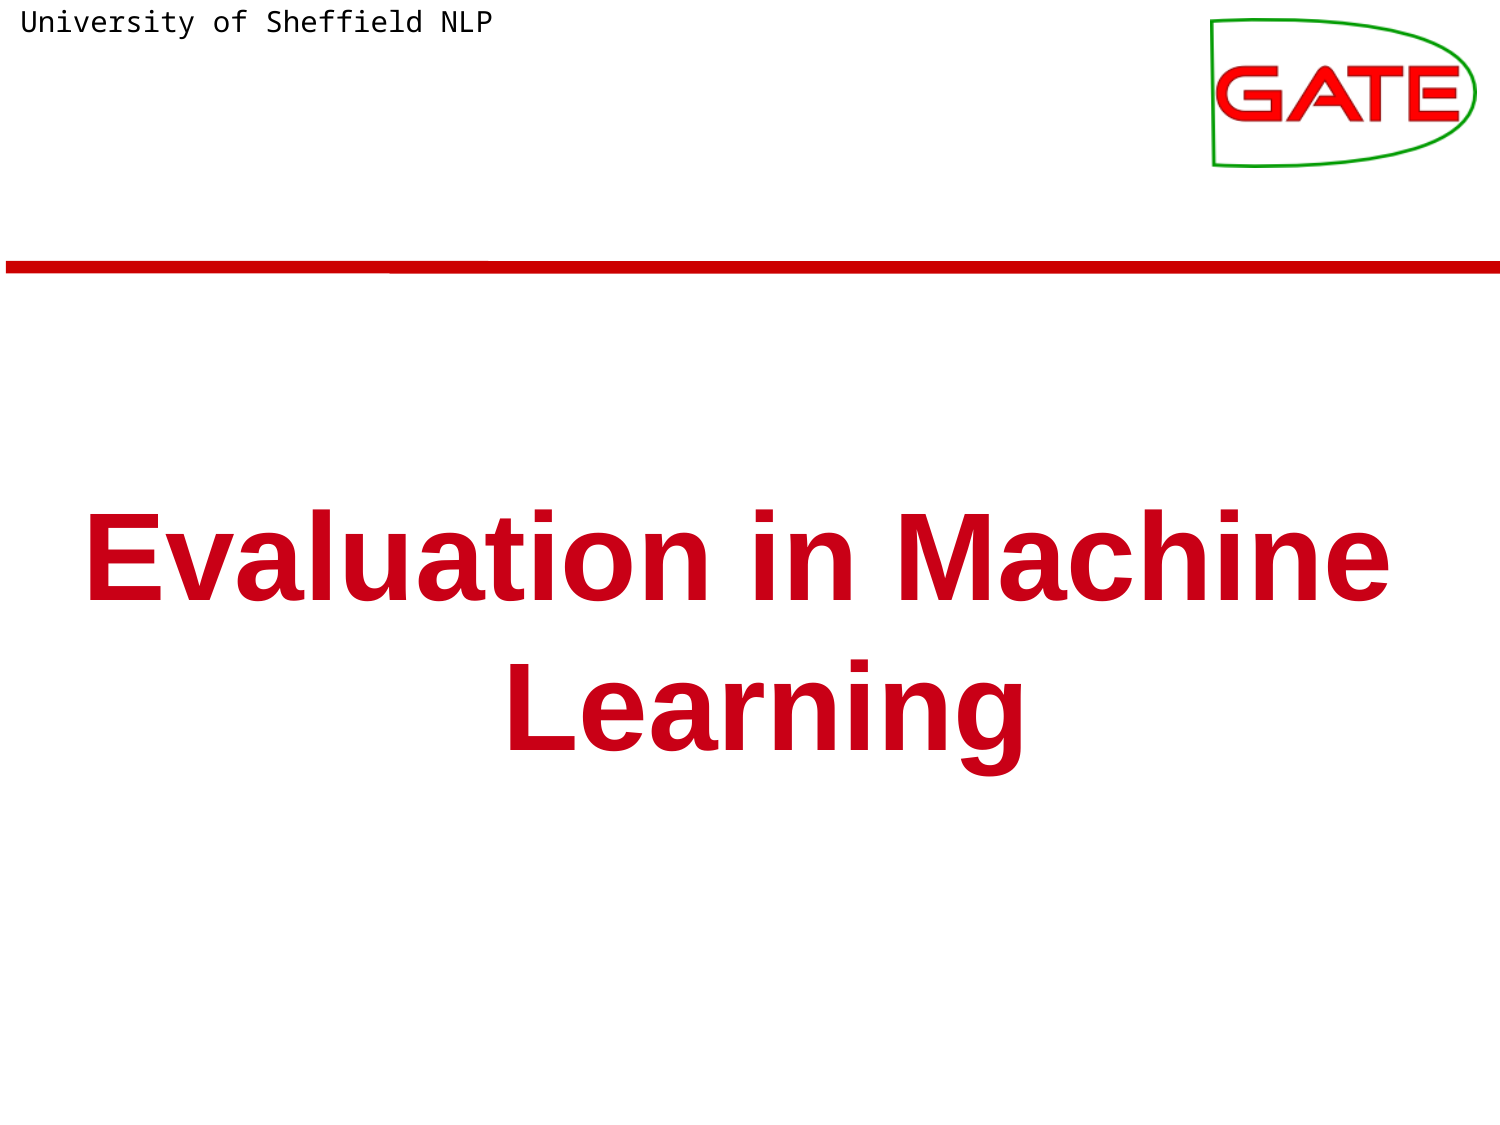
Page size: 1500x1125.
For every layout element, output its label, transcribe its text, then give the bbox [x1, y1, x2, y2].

subtitle Evaluation in Machine Learning [59, 250, 1418, 1002]
picture [1210, 18, 1477, 168]
